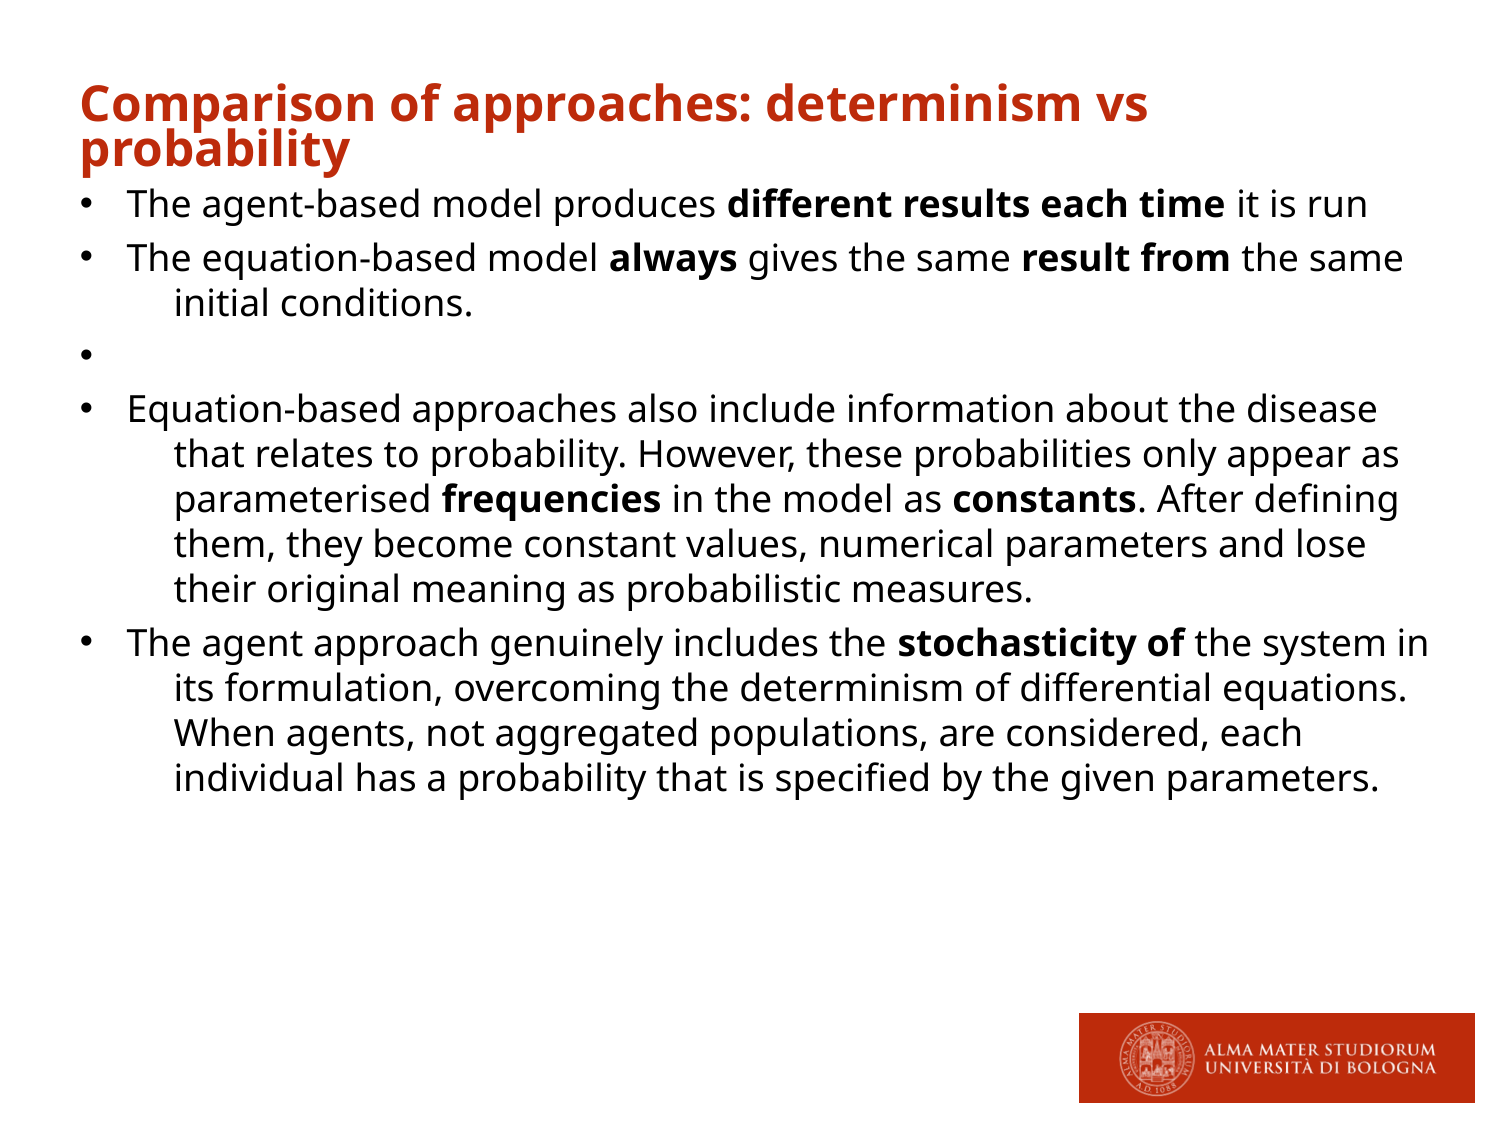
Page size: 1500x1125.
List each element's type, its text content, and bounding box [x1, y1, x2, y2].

list Comparison of approaches: determinism vs probability [64, 78, 1447, 172]
list The agent-based model produces different results each time it is run The equation-based model always gives the same result from the same initial conditions. Equation-based approaches also include information about the disease that relates to probability. However, these probabilities only appear as parameterised frequencies in the model as constants. After defining them, they become constant values, numerical parameters and lose their original meaning as probabilistic measures. The agent approach genuinely includes the stochasticity of the system in its formulation, overcoming the determinism of differential equations. When agents, not aggregated populations, are considered, each individual has a probability that is specified by the given parameters. [64, 172, 1447, 929]
